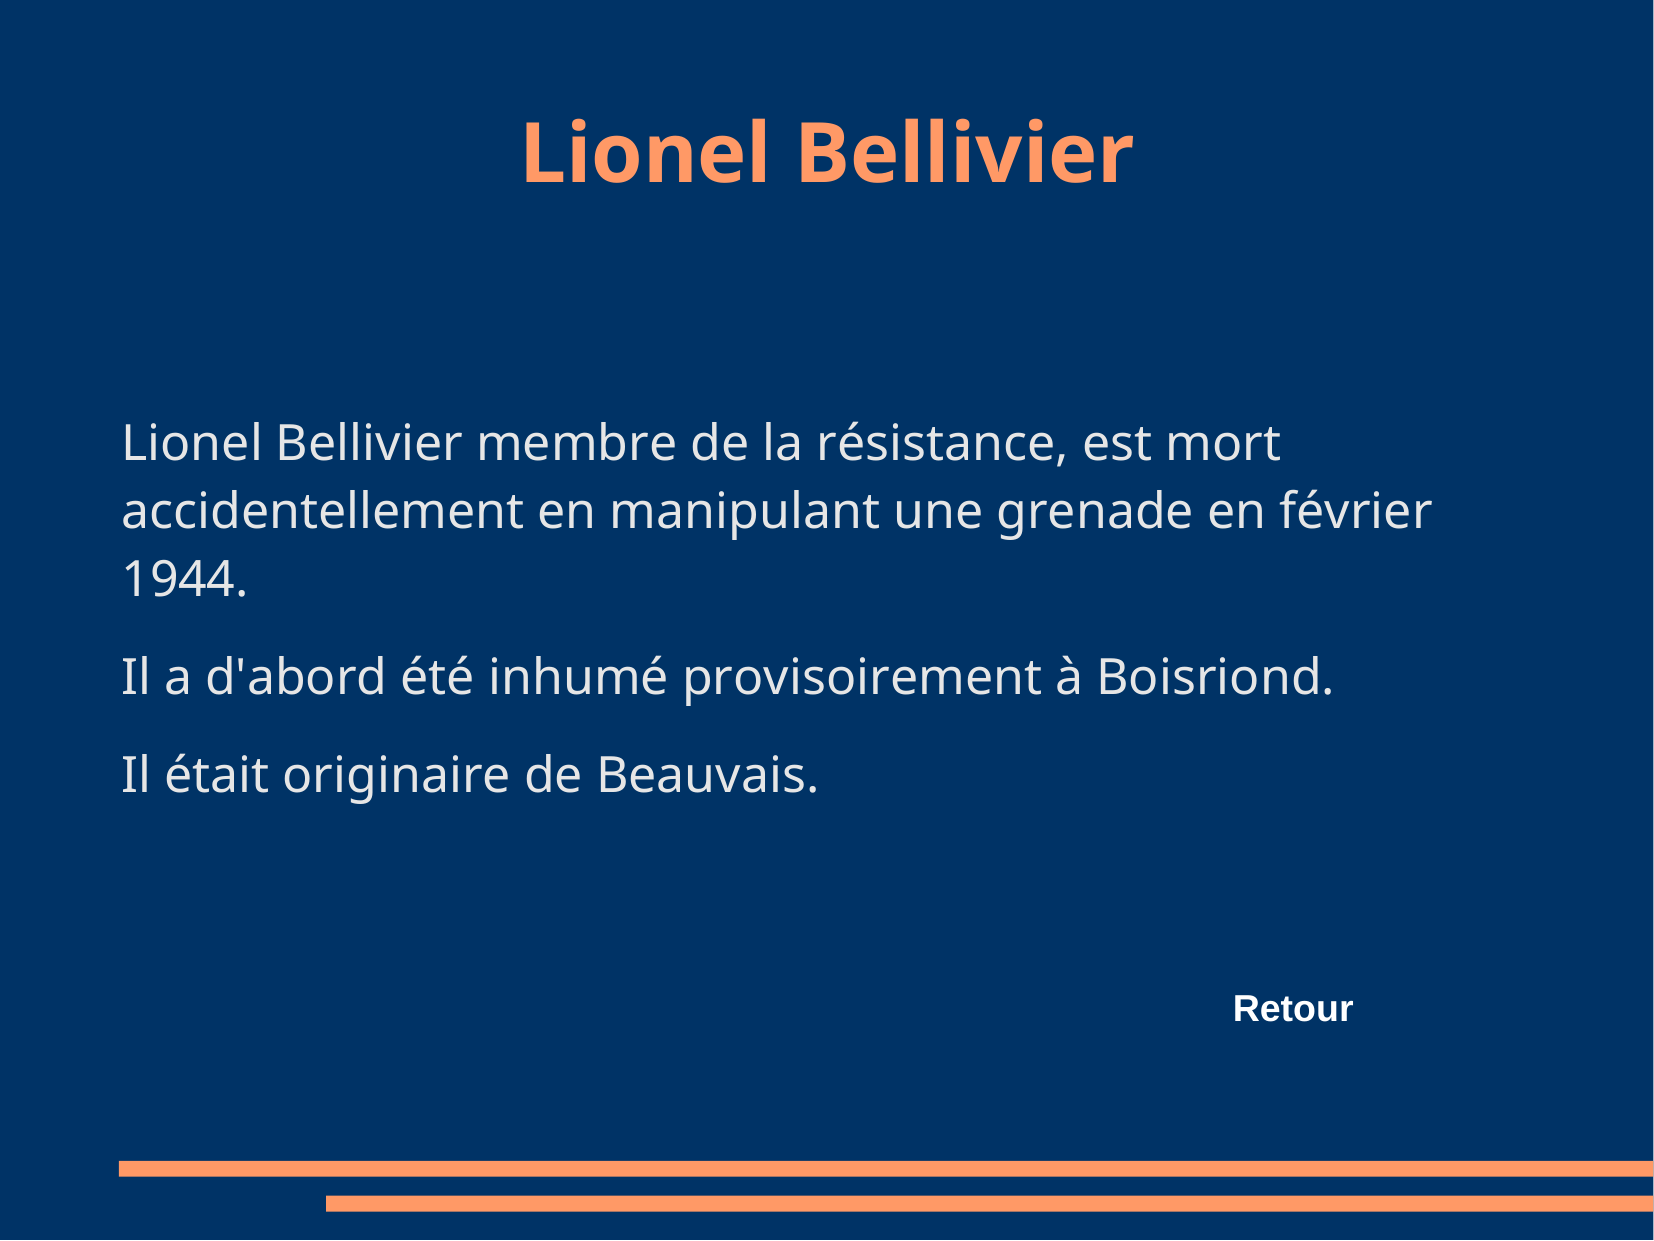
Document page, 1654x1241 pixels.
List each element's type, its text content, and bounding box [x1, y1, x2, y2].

list Lionel Bellivier membre de la résistance, est mort accidentellement en manipulant une grenade en février 1944. Il a d'abord été inhumé provisoirement à Boisriond. Il était originaire de Beauvais. [121, 322, 1561, 1132]
title Lionel Bellivier [121, 46, 1534, 254]
text_box Retour [1181, 980, 1406, 1052]
